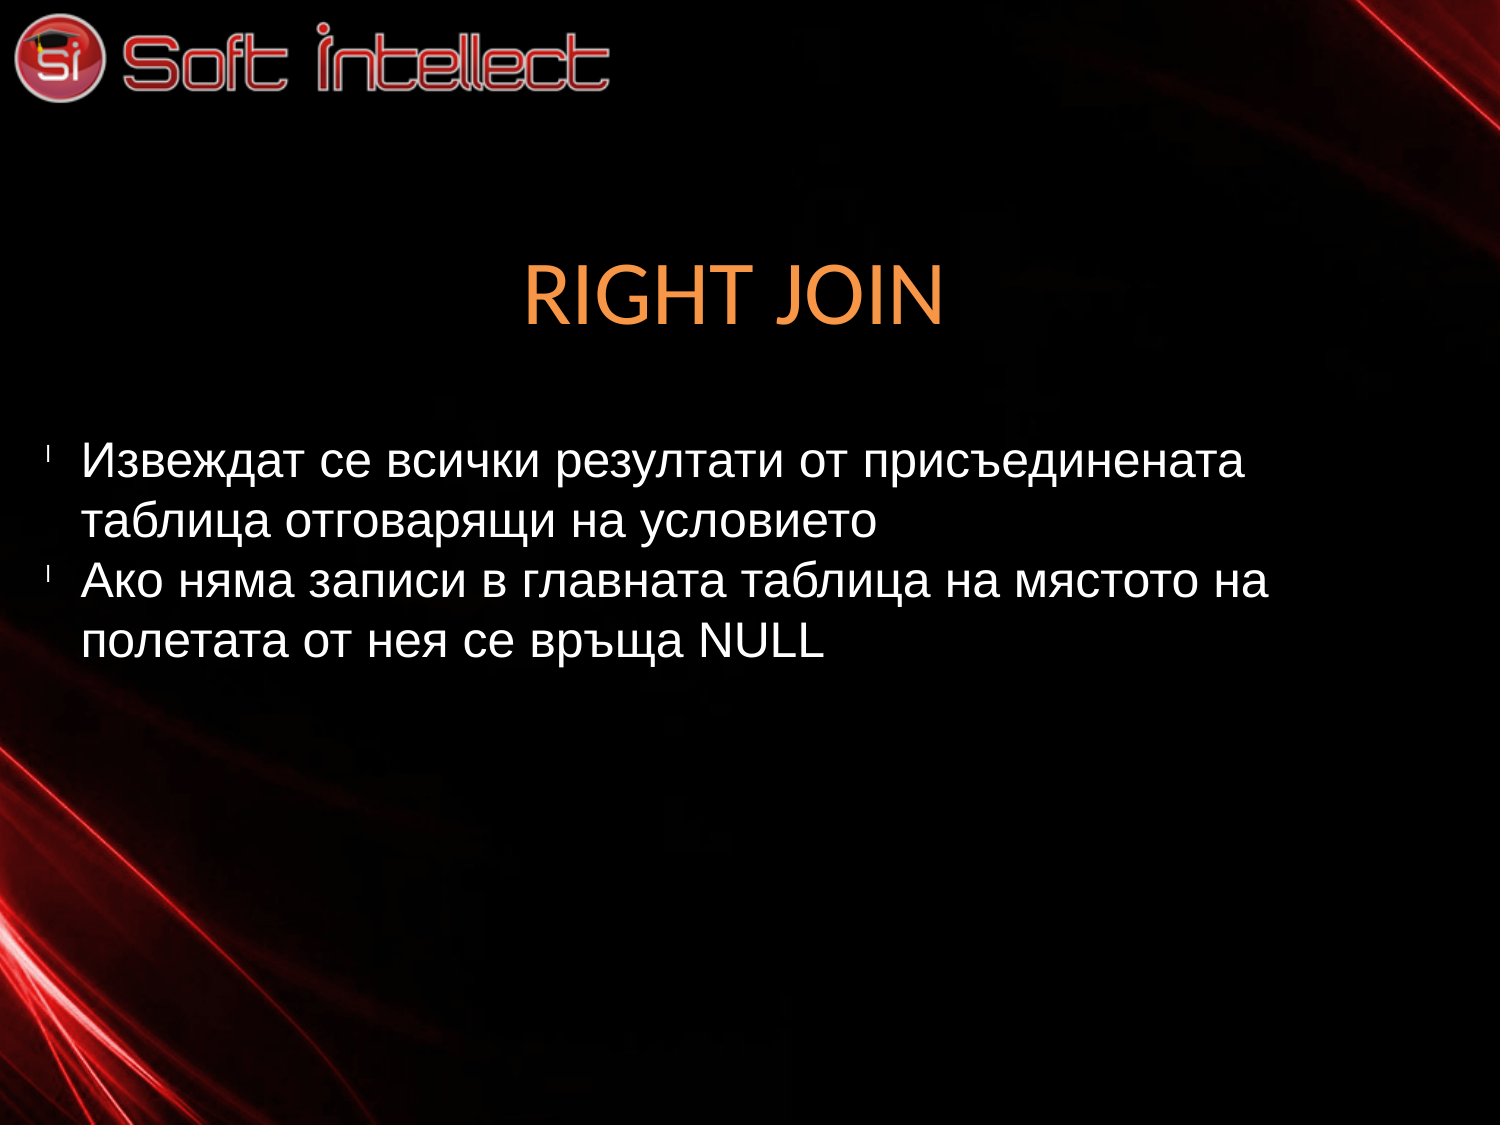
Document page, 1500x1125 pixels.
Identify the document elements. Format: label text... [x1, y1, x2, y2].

text_box RIGHT JOIN [60, 195, 1410, 382]
picture [0, 0, 1500, 1125]
text_box Извеждат се всички резултати от присъединената таблица отговарящи на условието Ако няма записи в главната таблица на мястото на полетата от нея се връща NULL [30, 420, 1440, 660]
